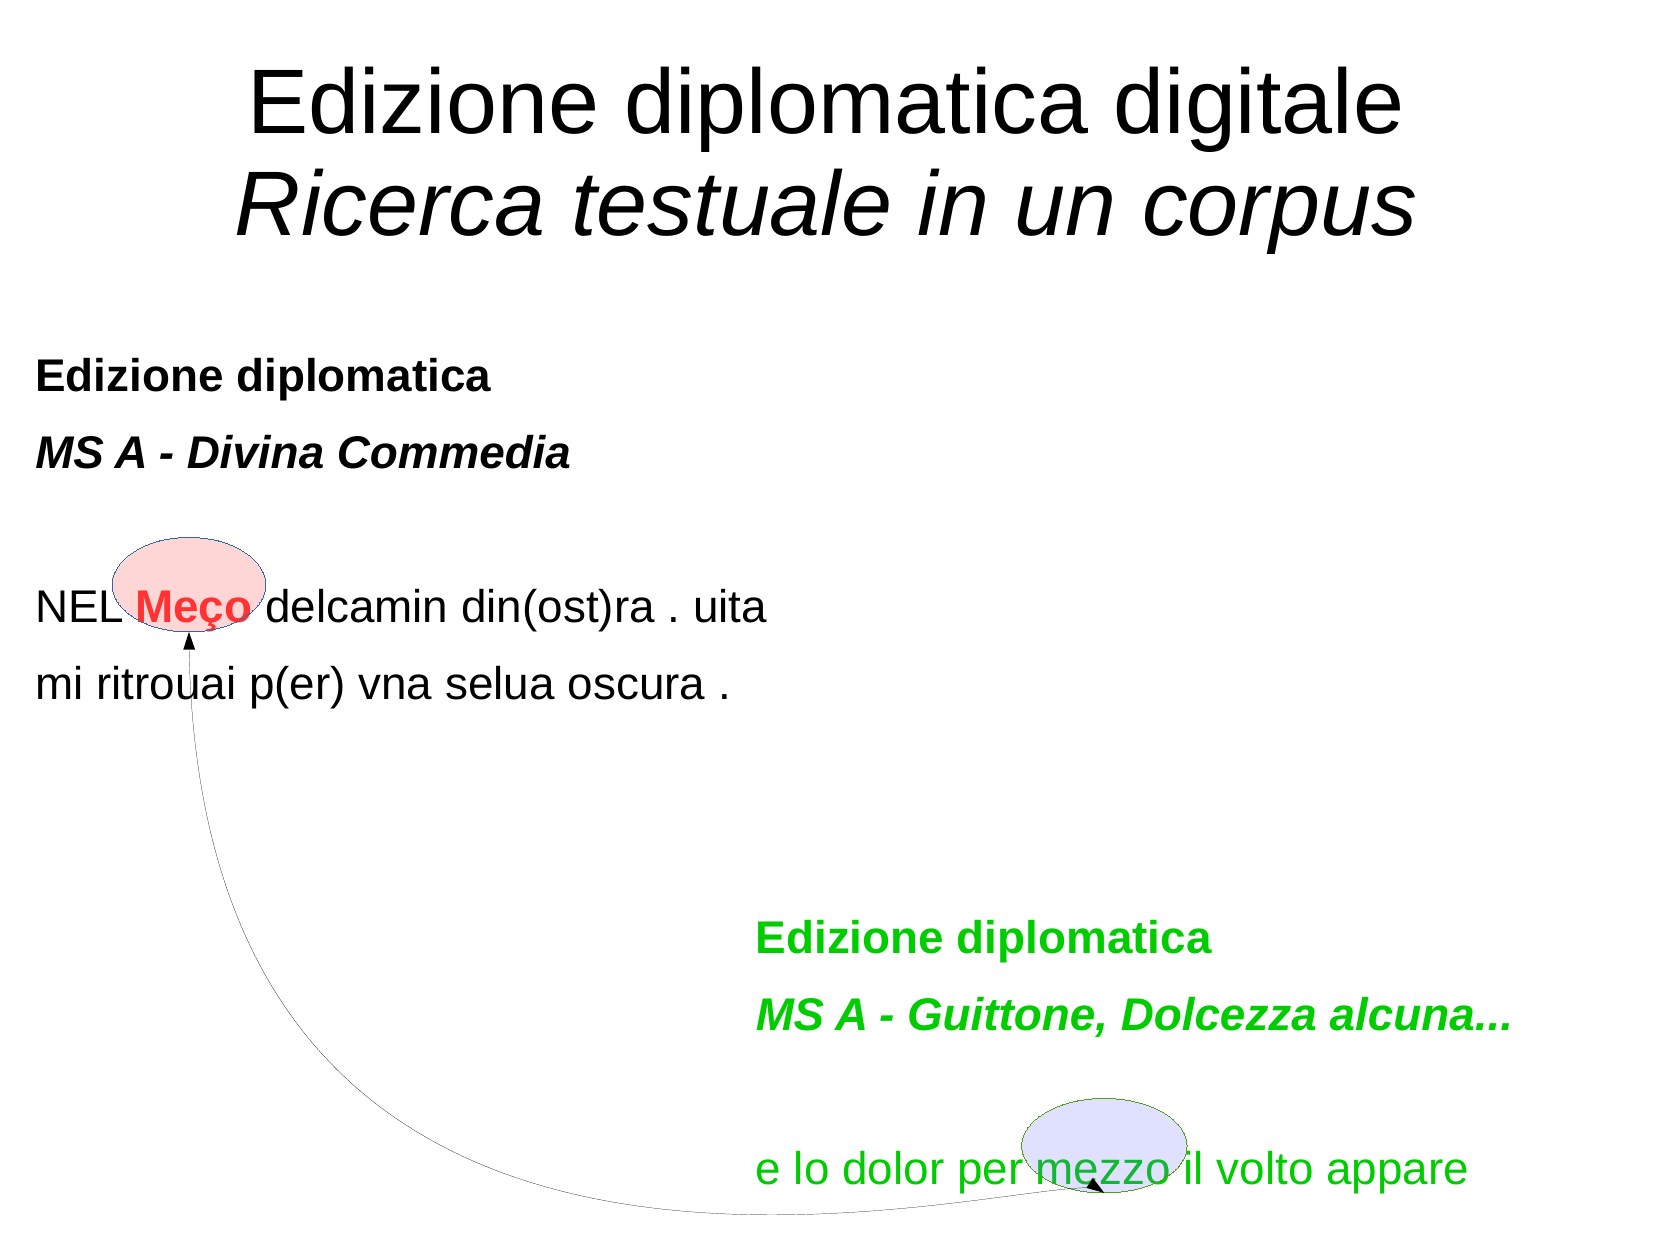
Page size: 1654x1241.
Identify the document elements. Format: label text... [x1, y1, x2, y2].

list Edizione diplomatica MS A - Guittone, Dolcezza alcuna... e lo dolor per mezzo il volto appare [755, 886, 1619, 1229]
text_box [112, 537, 266, 632]
title Edizione diplomatica digitale Ricerca testuale in un corpus [82, 49, 1571, 257]
text_box [1021, 1098, 1188, 1193]
list Edizione diplomatica MS A - Divina Commedia NEL Meço delcamin din(ost)ra . uita mi ritrouai p(er) vna selua oscura . [35, 324, 957, 756]
text_box [1071, 1188, 1101, 1193]
